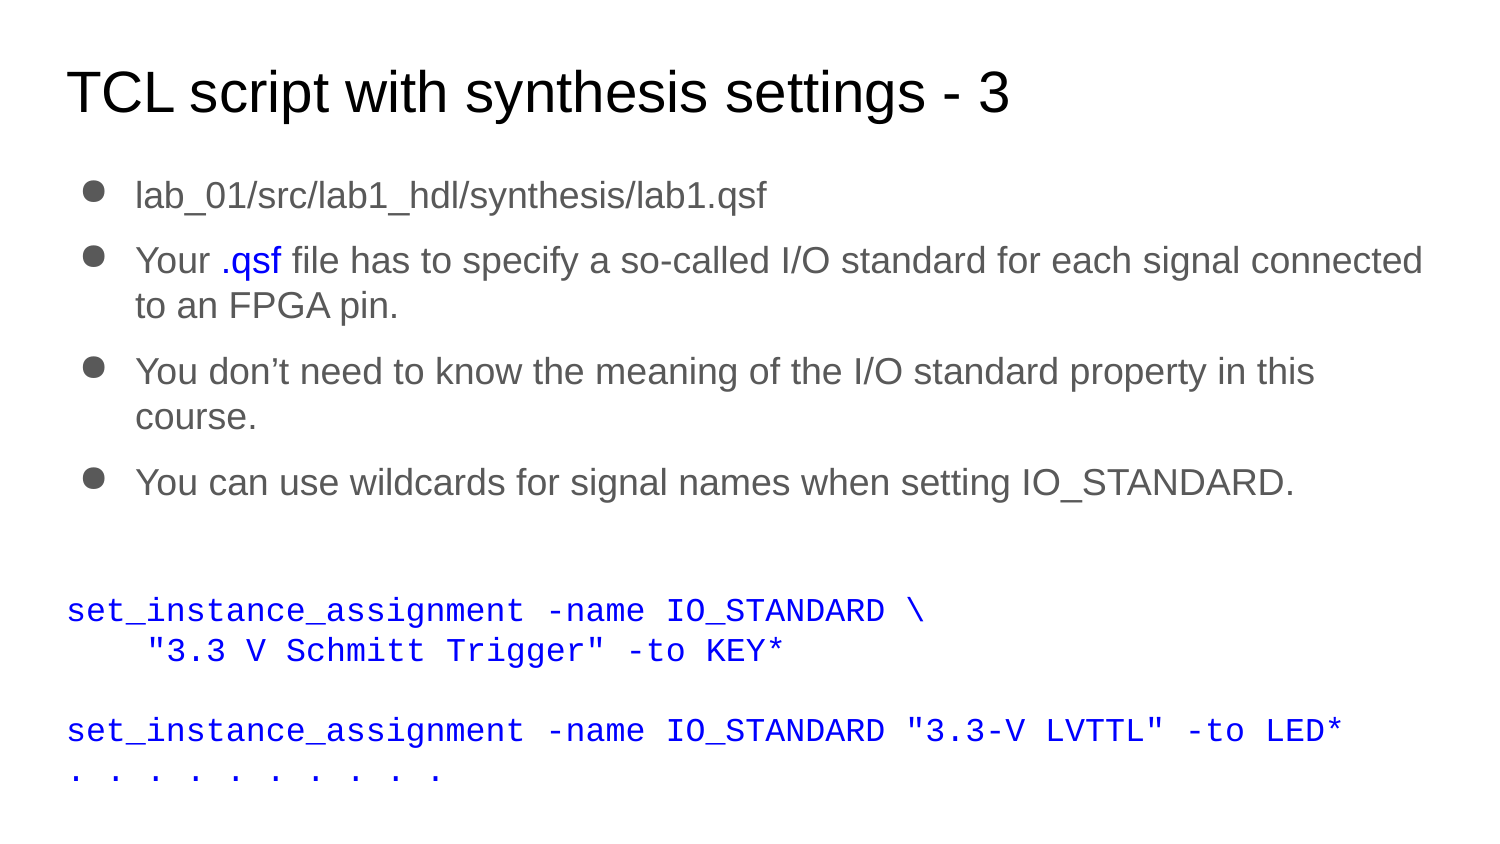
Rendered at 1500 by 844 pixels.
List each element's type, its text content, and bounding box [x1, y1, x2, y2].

list set_instance_assignment -name IO_STANDARD \ "3.3 V Schmitt Trigger" -to KEY* set_instance_assignment -name IO_STANDARD "3.3-V LVTTL" -to LED* . . . . . . . . . . [51, 573, 1437, 829]
list lab_01/src/lab1_hdl/synthesis/lab1.qsf Your .qsf file has to specify a so-called I/O standard for each signal connected to an FPGA pin. You don’t need to know the meaning of the I/O standard property in this course. You can use wildcards for signal names when setting IO_STANDARD. [44, 155, 1443, 551]
title TCL script with synthesis settings - 3 [51, 38, 1449, 133]
